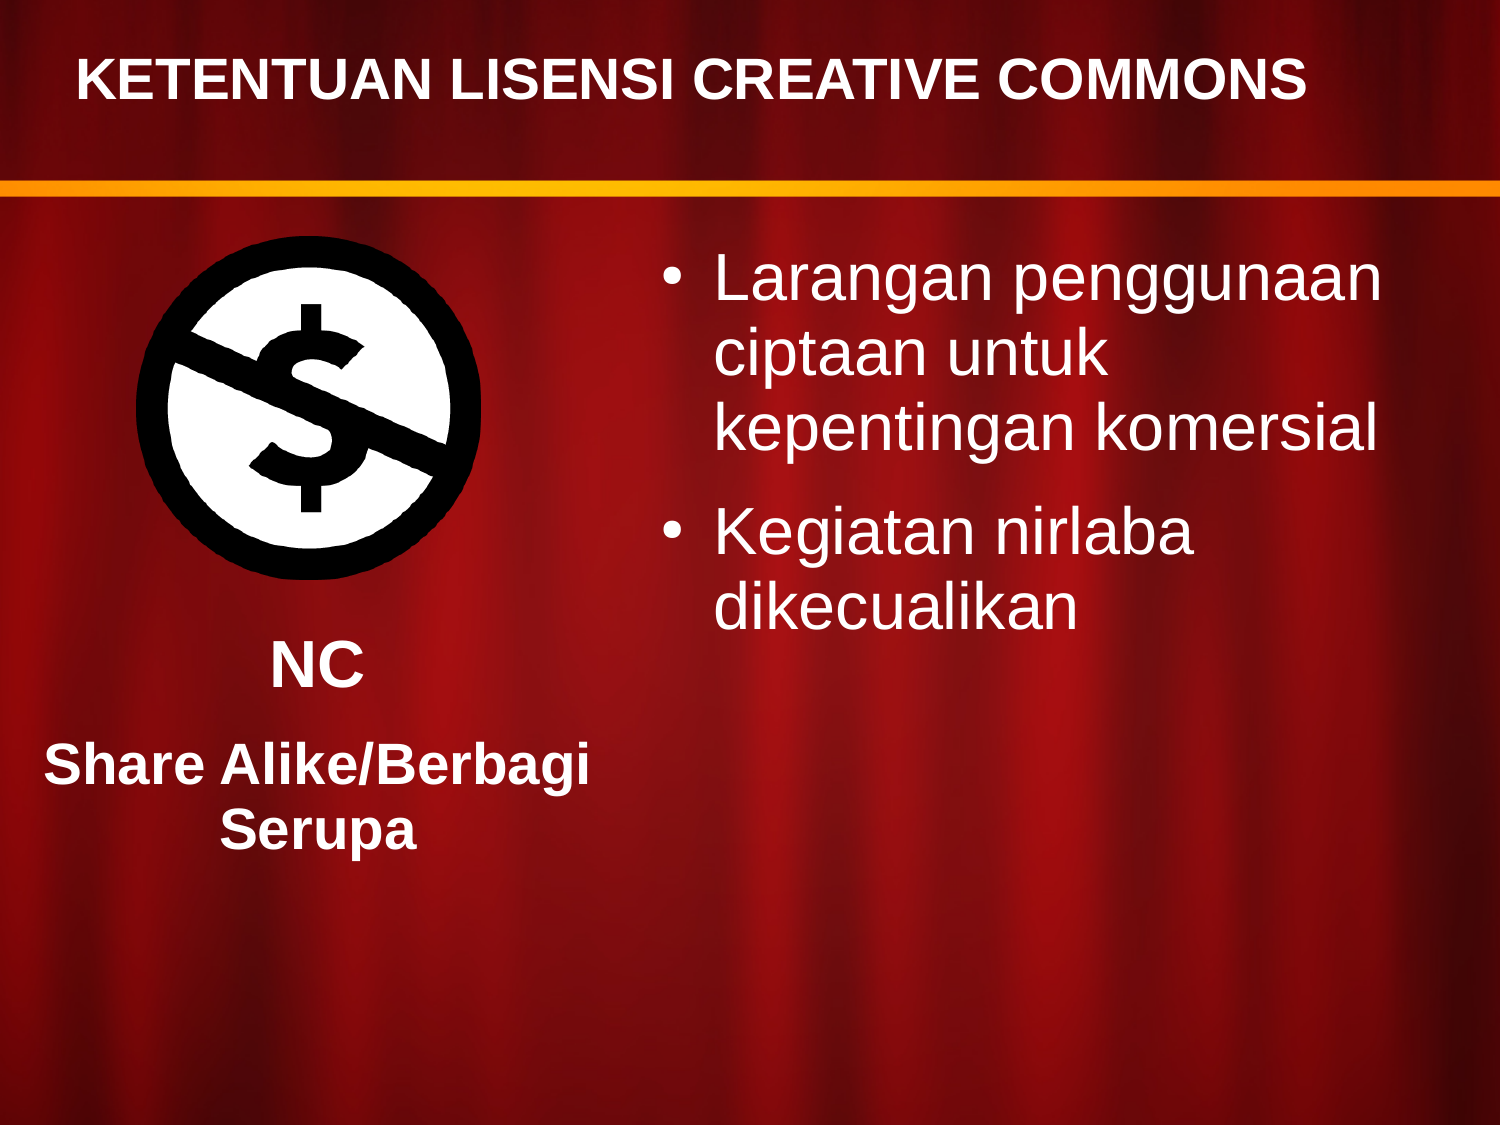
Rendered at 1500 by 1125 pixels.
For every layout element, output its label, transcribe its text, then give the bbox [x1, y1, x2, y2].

picture [136, 236, 481, 580]
picture [0, 0, 1500, 1125]
list NC Share Alike/Berbagi Serupa [0, 210, 630, 1023]
title KETENTUAN LISENSI CREATIVE COMMONS [75, 46, 1425, 112]
list Larangan penggunaan ciptaan untuk kepentingan komersial Kegiatan nirlaba dikecualikan [642, 240, 1441, 1025]
